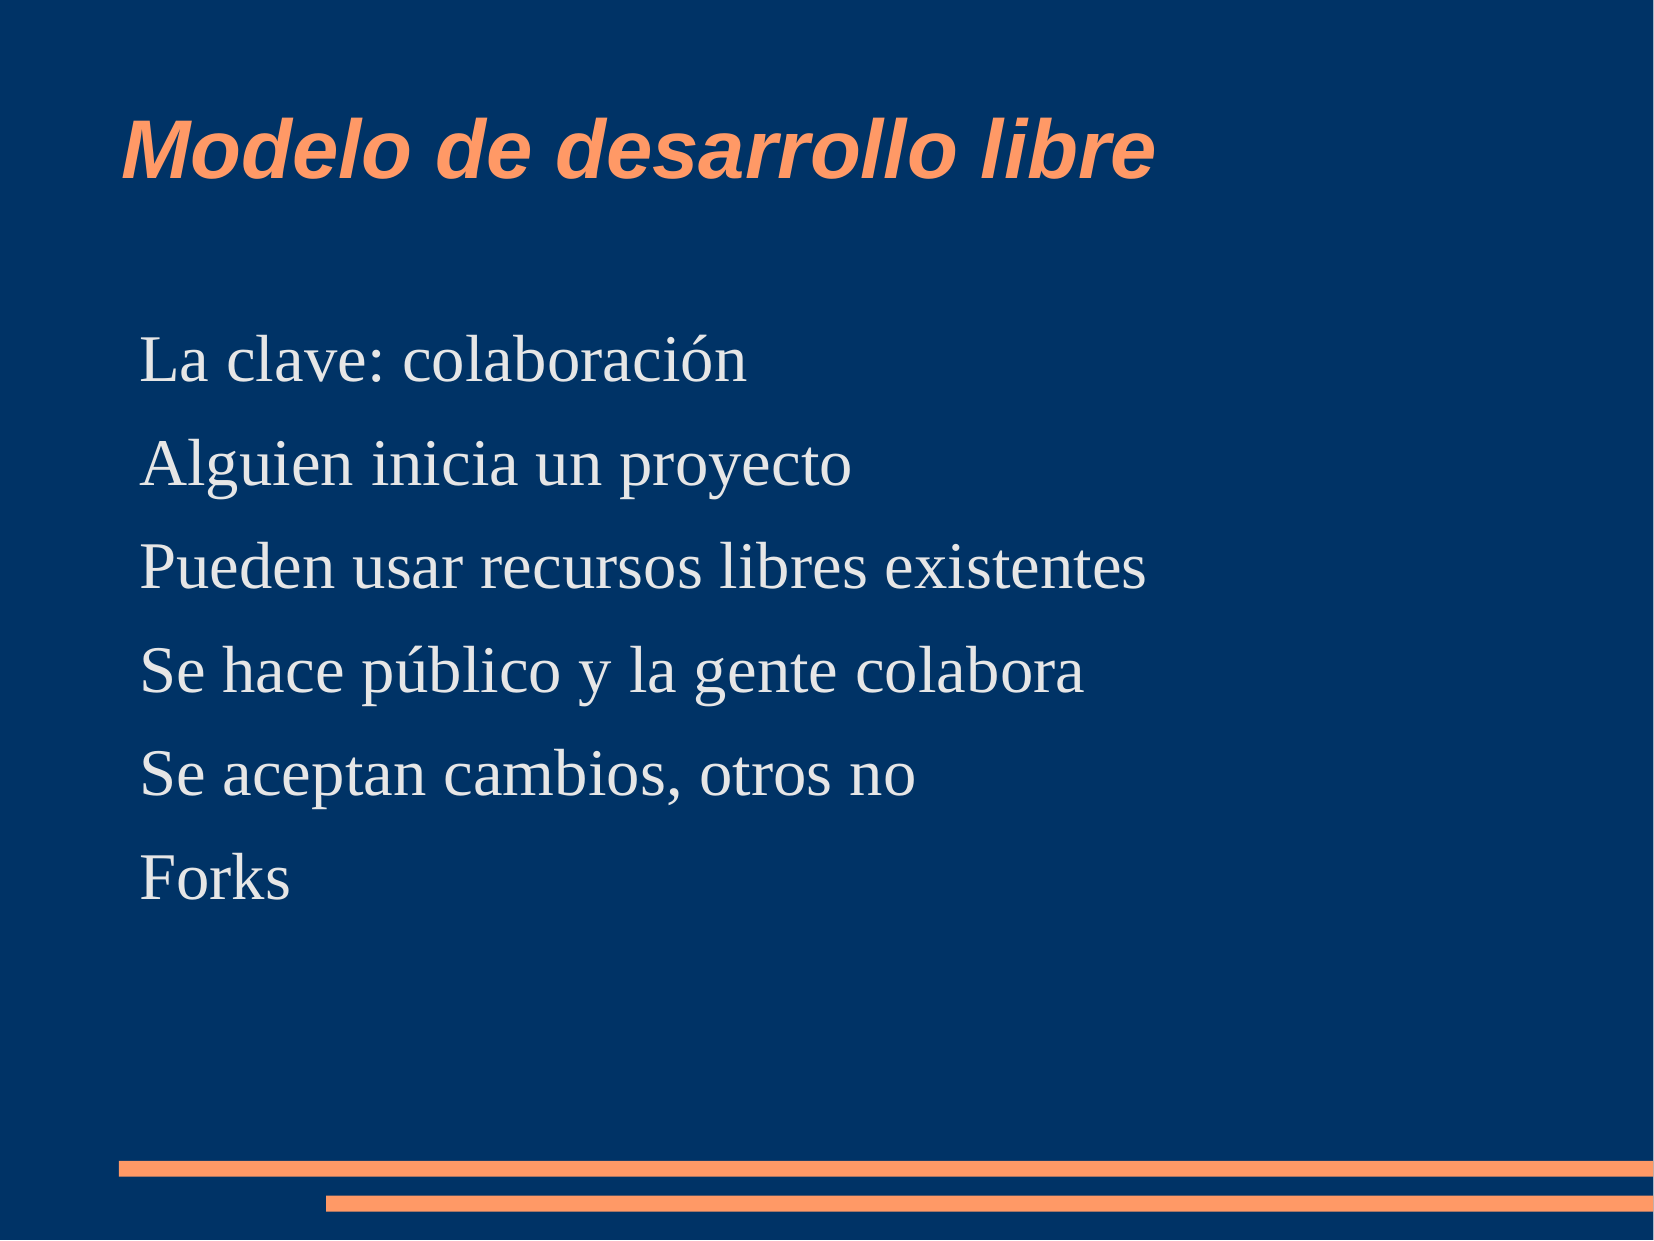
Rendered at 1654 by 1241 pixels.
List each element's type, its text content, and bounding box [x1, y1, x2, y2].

title Modelo de desarrollo libre [121, 53, 1534, 246]
list La clave: colaboración Alguien inicia un proyecto Pueden usar recursos libres existentes Se hace público y la gente colabora Se aceptan cambios, otros no Forks [121, 322, 1561, 1118]
